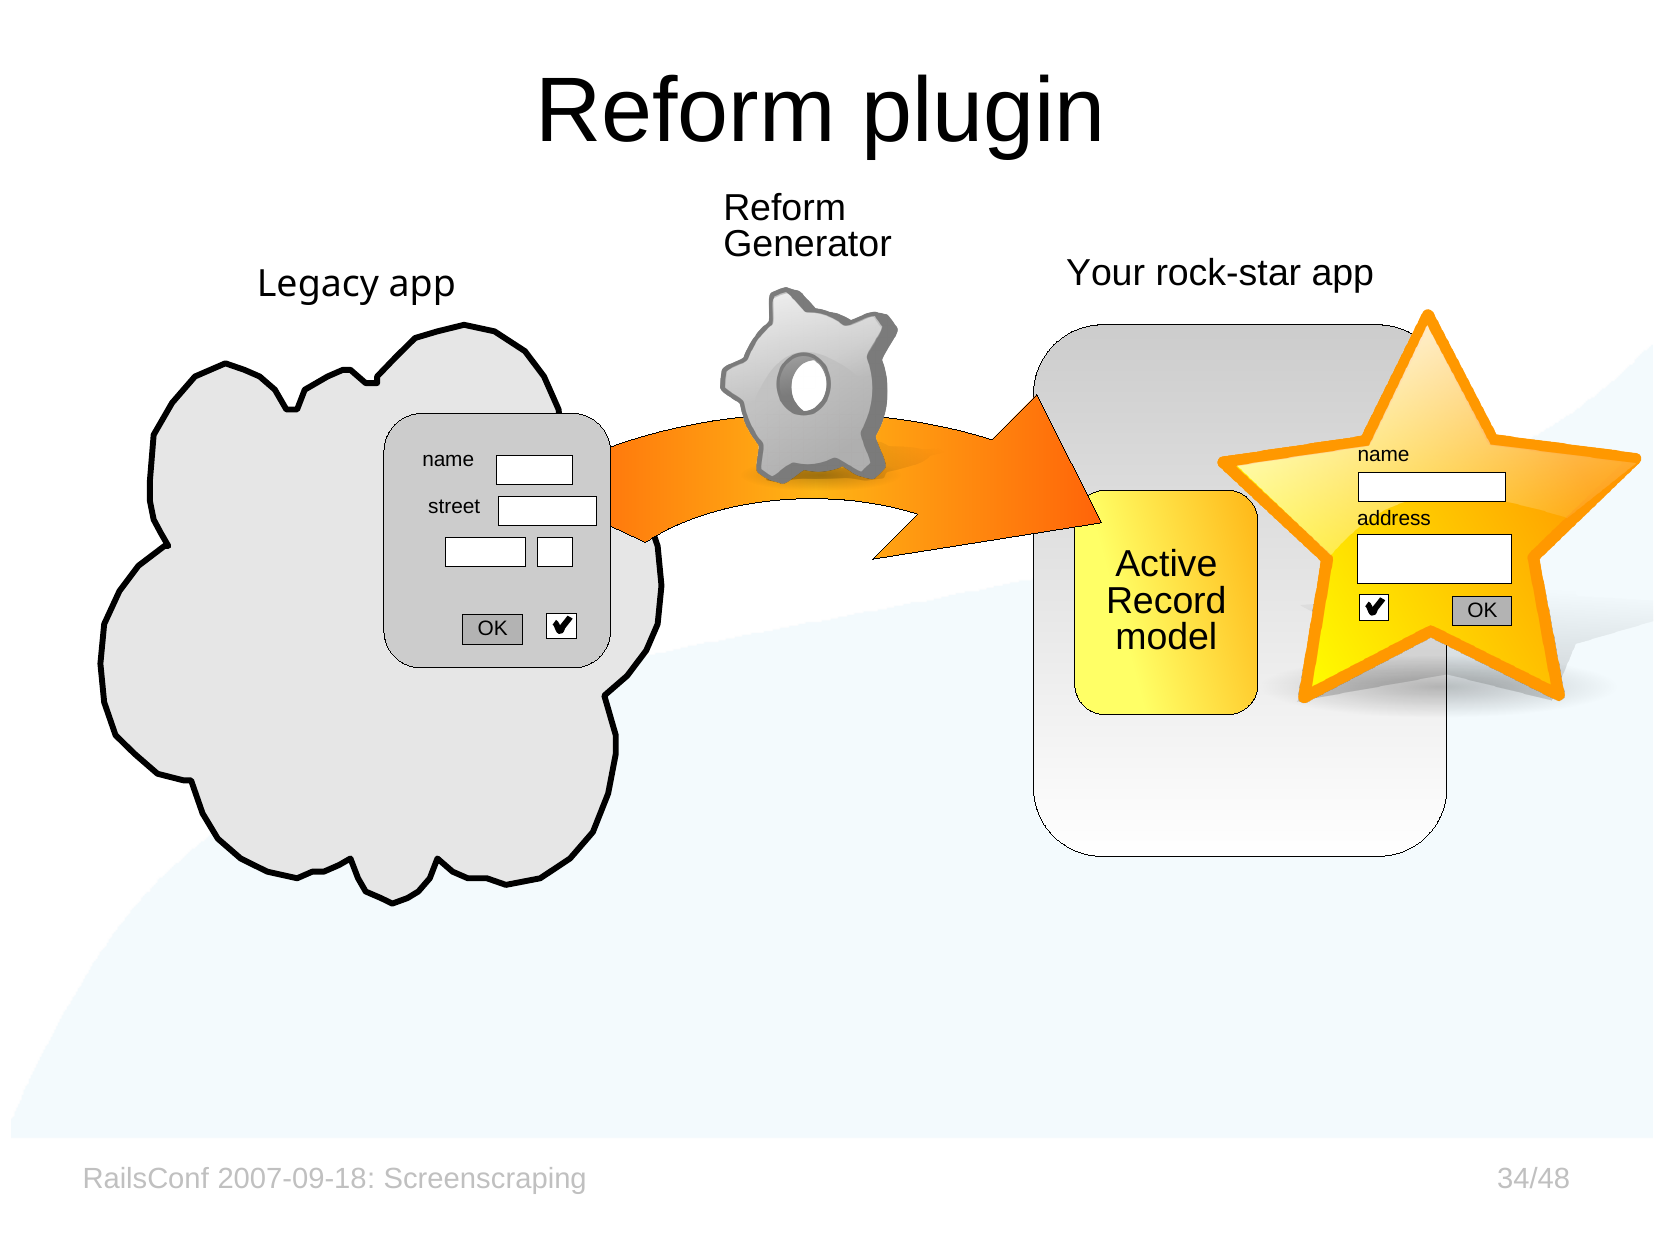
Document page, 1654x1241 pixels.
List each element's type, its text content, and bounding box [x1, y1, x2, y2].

text_box [1358, 472, 1506, 502]
text_box Legacy app [242, 253, 502, 315]
title Reform plugin [23, 49, 1619, 178]
text_box street [413, 490, 532, 529]
text_box name [407, 442, 526, 482]
picture [11, 0, 1654, 1231]
text_box [1359, 594, 1389, 621]
text_box name [1342, 437, 1462, 476]
text_box Your rock-star app [1051, 248, 1436, 306]
text_box OK [462, 614, 523, 645]
text_box OK [1452, 596, 1512, 626]
text_box [100, 324, 1447, 904]
text_box [1357, 534, 1512, 584]
text_box Active Record model [1074, 490, 1210, 715]
text_box address [1342, 501, 1461, 541]
text_box Reform Generator [708, 183, 945, 278]
